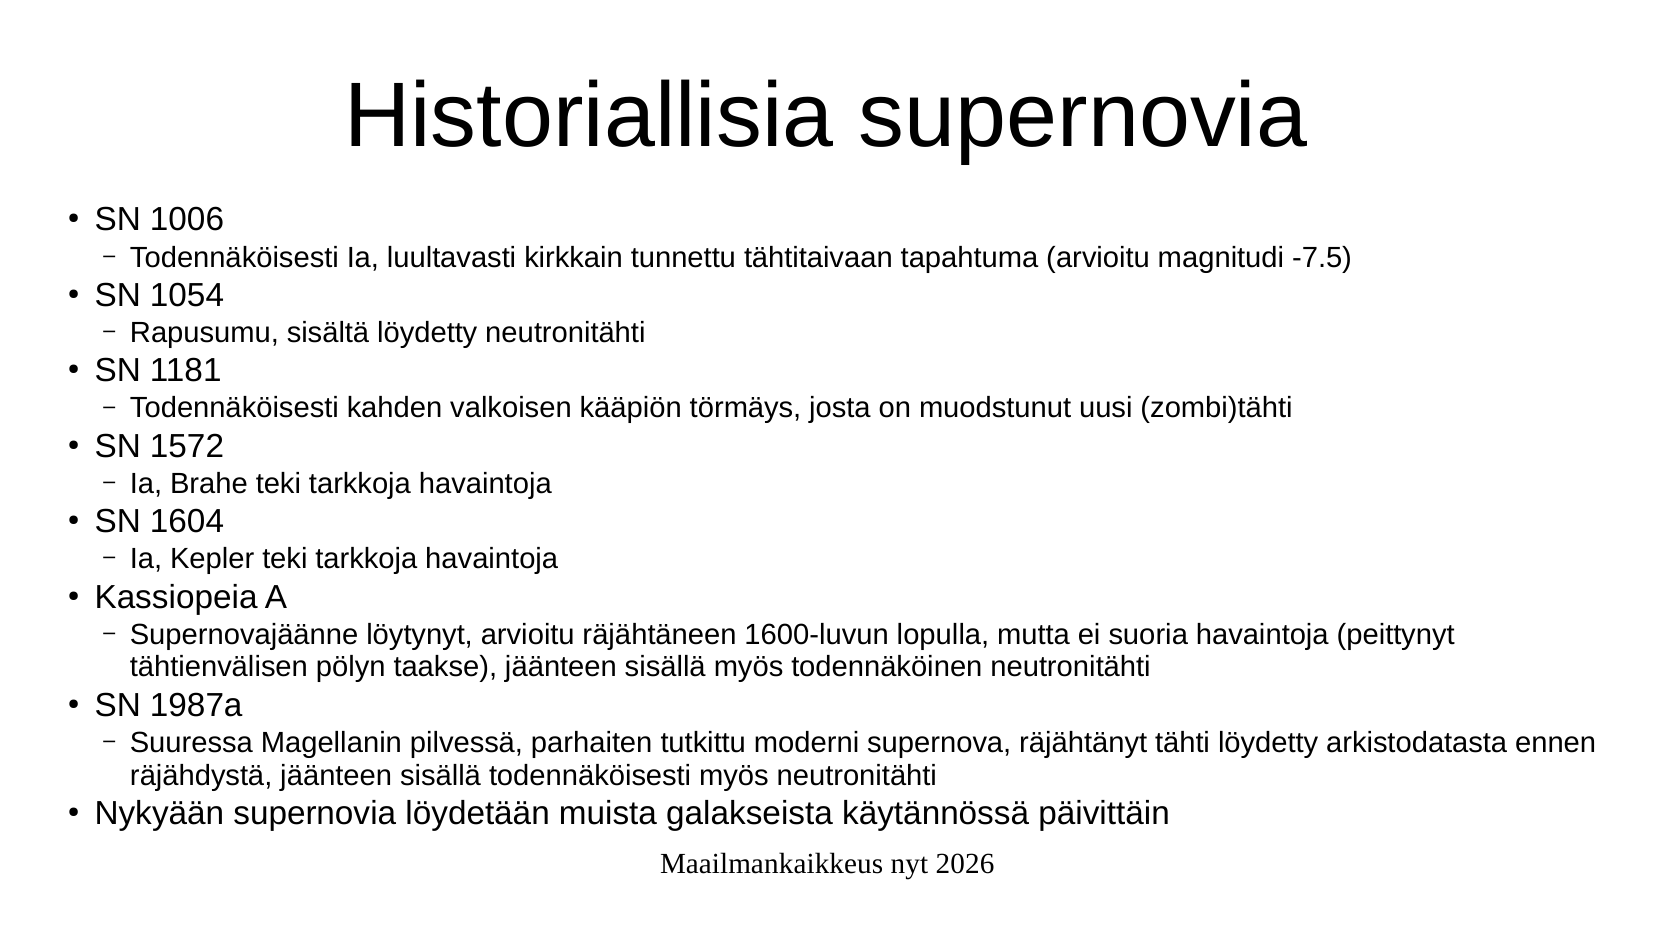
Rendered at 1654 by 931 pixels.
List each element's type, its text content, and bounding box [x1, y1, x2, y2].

title Historiallisia supernovia [82, 37, 1571, 193]
list SN 1006 Todennäköisesti Ia, luultavasti kirkkain tunnettu tähtitaivaan tapahtuma (arvioitu magnitudi -7.5) SN 1054 Rapusumu, sisältä löydetty neutronitähti SN 1181 Todennäköisesti kahden valkoisen kääpiön törmäys, josta on muodstunut uusi (zombi)tähti SN 1572 Ia, Brahe teki tarkkoja havaintoja SN 1604 Ia, Kepler teki tarkkoja havaintoja Kassiopeia A Supernovajäänne löytynyt, arvioitu räjähtäneen 1600-luvun lopulla, mutta ei suoria havaintoja (peittynyt tähtienvälisen pölyn taakse), jäänteen sisällä myös todennäköinen neutronitähti SN 1987a Suuressa Magellanin pilvessä, parhaiten tutkittu moderni supernova, räjähtänyt tähti löydetty arkistodatasta ennen räjähdystä, jäänteen sisällä todennäköisesti myös neutronitähti Nykyään supernovia löydetään muista galakseista käytännössä päivittäin [59, 200, 1607, 839]
